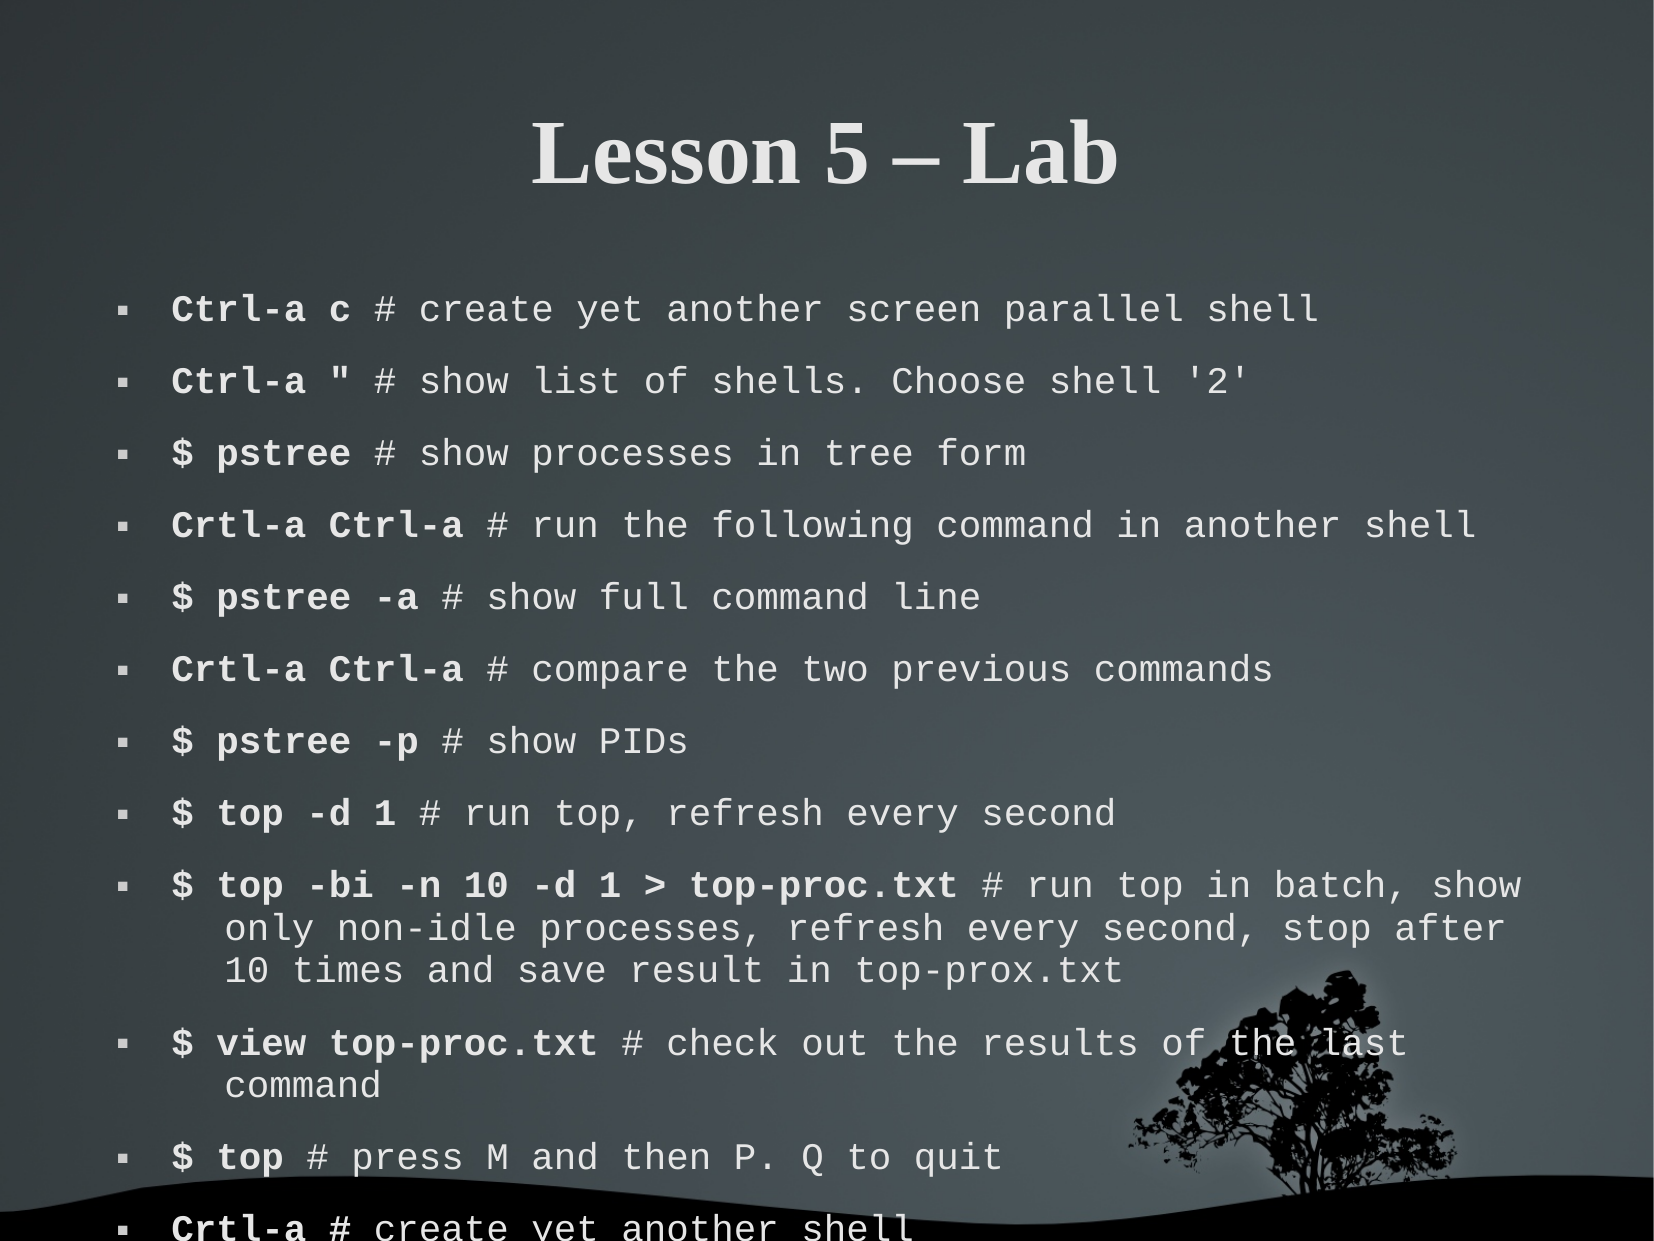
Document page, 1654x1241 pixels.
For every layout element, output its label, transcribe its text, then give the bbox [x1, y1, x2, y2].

picture [0, 0, 1654, 1241]
picture [424, 1223, 435, 1229]
picture [650, 1223, 659, 1241]
picture [559, 1223, 570, 1229]
list Ctrl-a c # create yet another screen parallel shell Ctrl-a " # show list of shells. Choose shell '2' $ pstree # show processes in tree form Crtl-a Ctrl-a # run the following command in another shell $ pstree -a # show full command line Crtl-a Ctrl-a # compare the two previous commands $ pstree -p # show PIDs $ top -d 1 # run top, refresh every second $ top -bi -n 10 -d 1 > top-proc.txt # run top in batch, show only non-idle processes, refresh every second, stop after 10 times and save result in top-prox.txt $ view top-proc.txt # check out the results of the last command $ top # press M and then P. Q to quit Crtl-a # create yet another shell $ ping 8.8.8.8 # Ctrl-c to terminate $ ping 8.8.8.8 > /dev/null 2>&1 # Ctrl-Z to suspend [82, 290, 1571, 1205]
picture [830, 1223, 839, 1241]
picture [627, 1231, 636, 1239]
picture [334, 1234, 341, 1241]
picture [492, 1223, 503, 1229]
picture [447, 1231, 456, 1239]
picture [852, 1223, 863, 1229]
picture [718, 1223, 727, 1241]
picture [290, 1232, 297, 1238]
picture [739, 1223, 750, 1229]
picture [672, 1223, 683, 1239]
title Lesson 5 – Lab [82, 49, 1571, 257]
